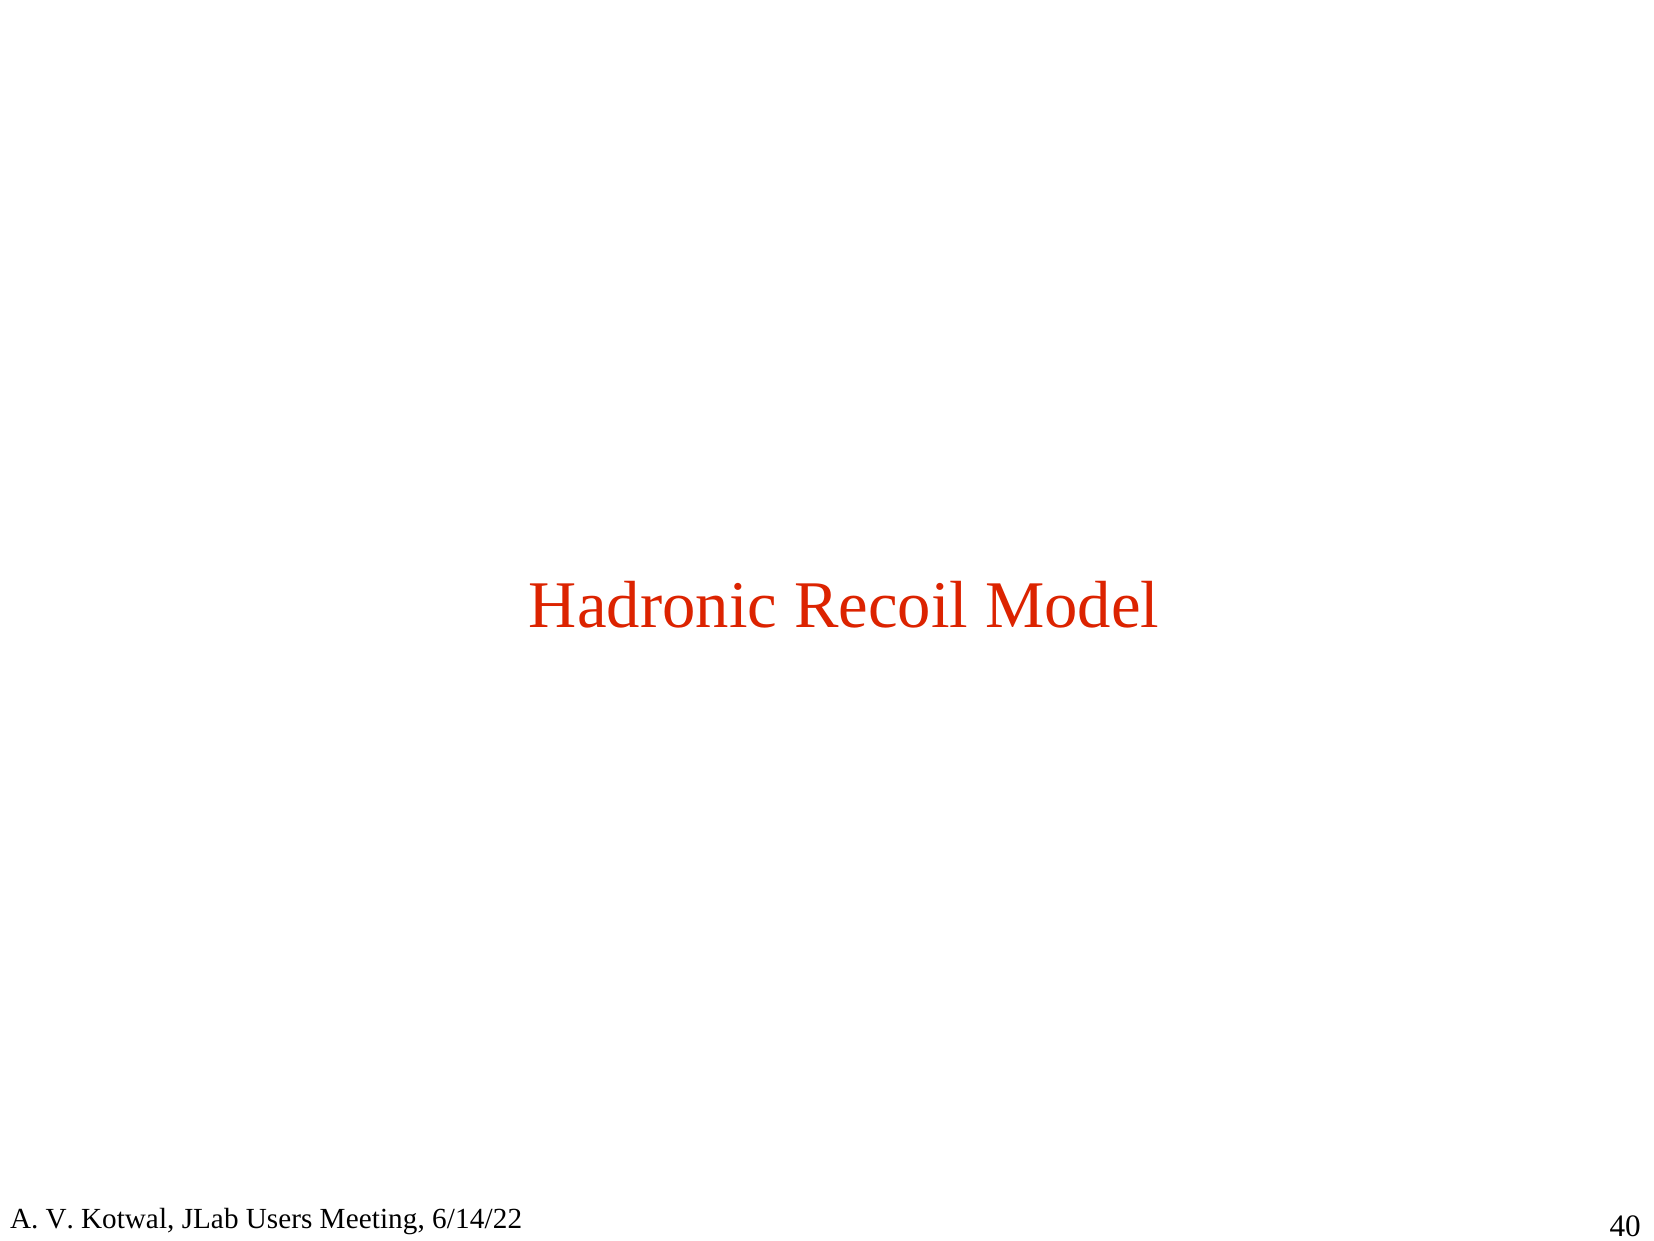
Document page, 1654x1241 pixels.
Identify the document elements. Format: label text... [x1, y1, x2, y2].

title Hadronic Recoil Model [103, 551, 1586, 659]
